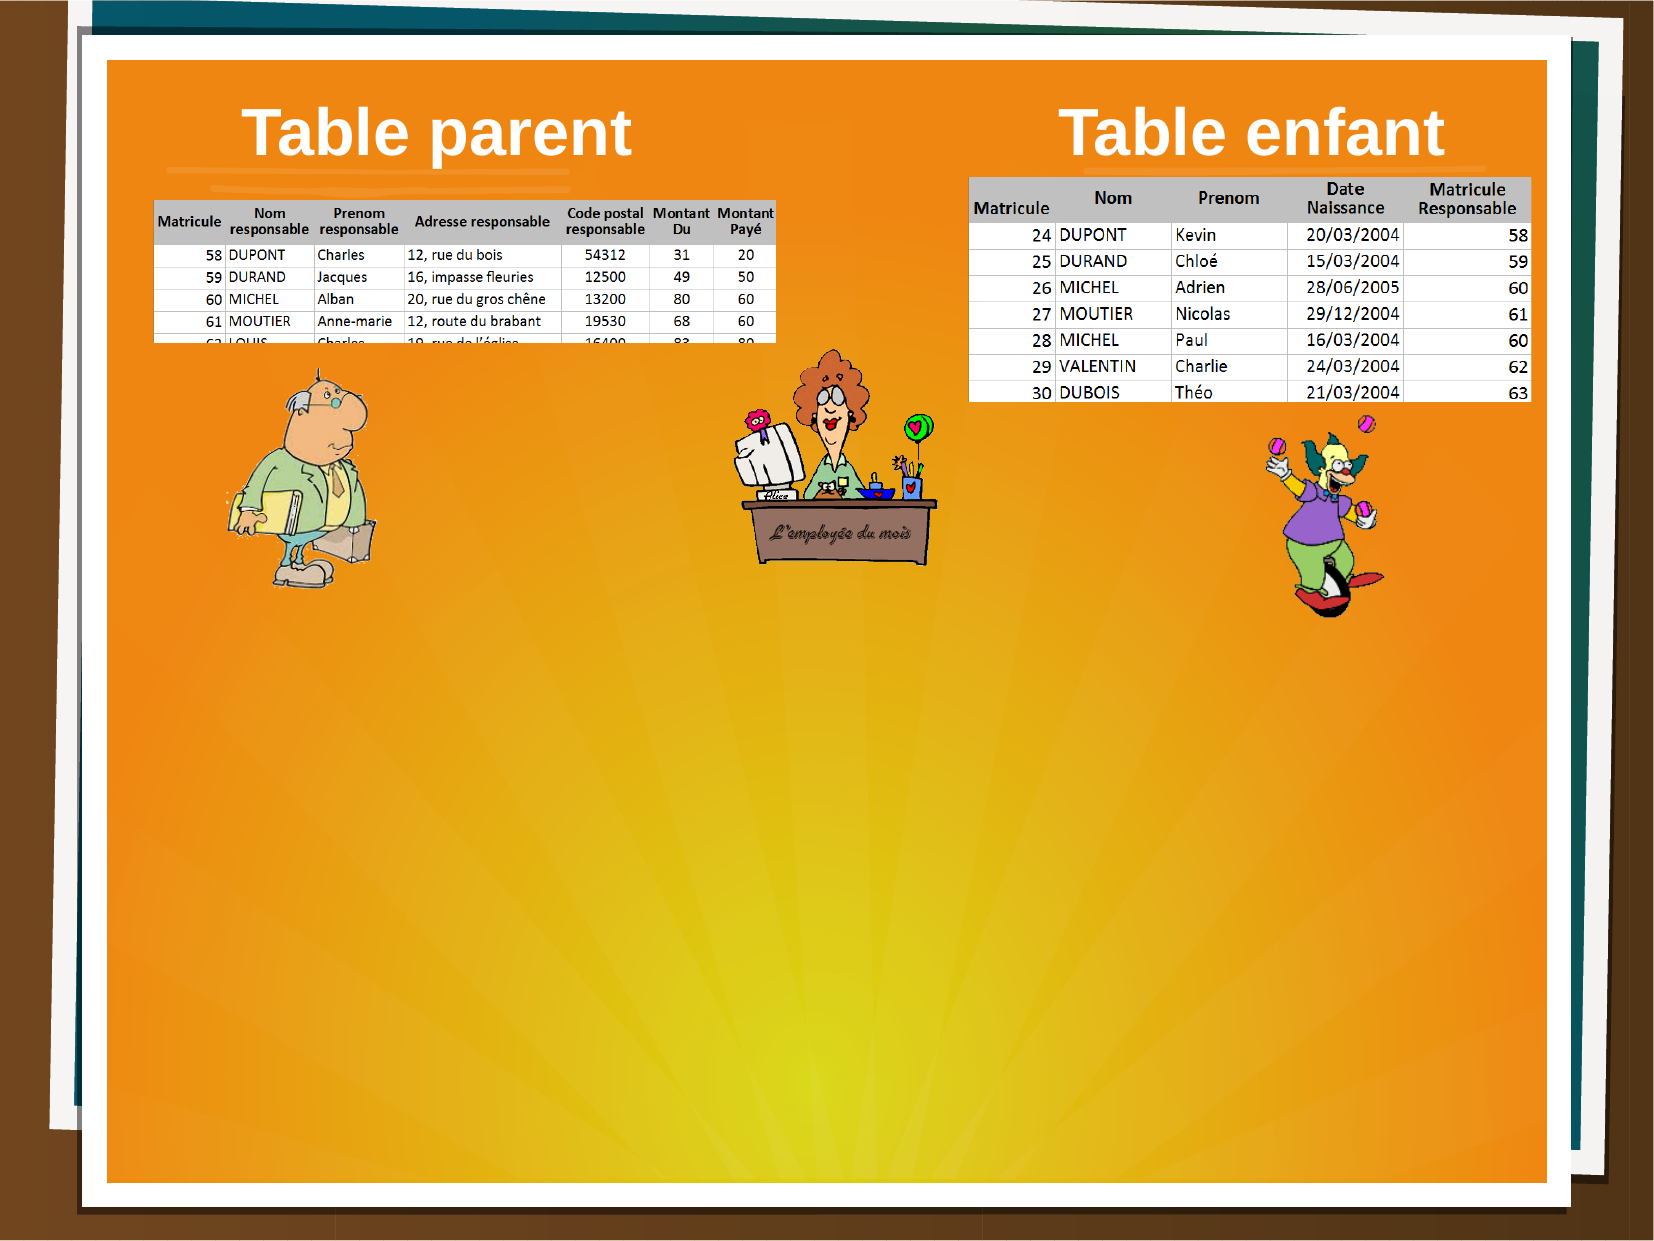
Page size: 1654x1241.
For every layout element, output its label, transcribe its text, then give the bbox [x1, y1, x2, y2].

text_box Table parent [224, 70, 650, 201]
picture [192, 366, 426, 599]
text_box Table enfant [1039, 70, 1465, 201]
picture [968, 177, 1532, 626]
picture [153, 200, 945, 567]
